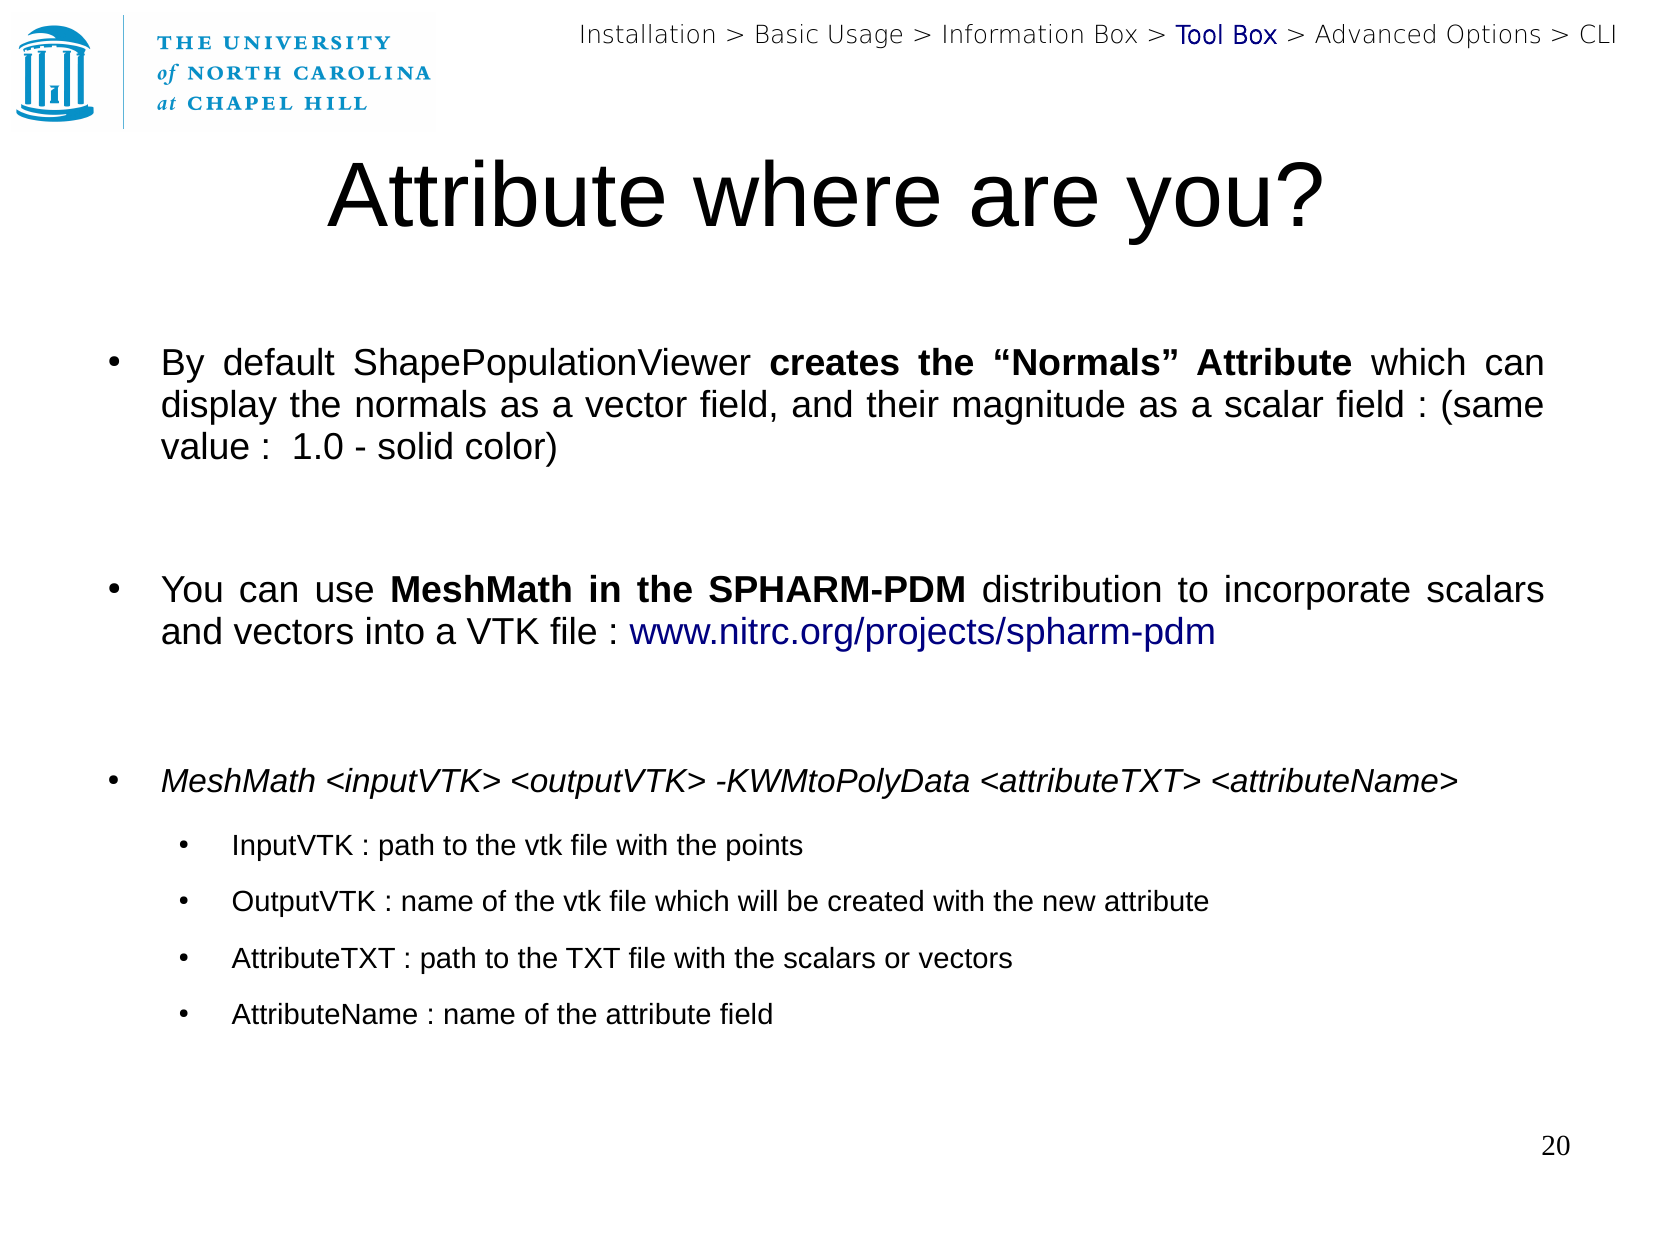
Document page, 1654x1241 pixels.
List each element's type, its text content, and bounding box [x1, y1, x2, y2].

picture [11, 12, 436, 132]
text_box Installation > Basic Usage > Information Box > Tool Box > Advanced Options > CLI [564, 12, 1654, 58]
list By default ShapePopulationViewer creates the “Normals” Attribute which can display the normals as a vector field, and their magnitude as a scalar field : (same value : 1.0 - solid color) You can use MeshMath in the SPHARM-PDM distribution to incorporate scalars and vectors into a VTK file : www.nitrc.org/projects/spharm-pdm MeshMath <inputVTK> <outputVTK> -KWMtoPolyData <attributeTXT> <attributeName> InputVTK : path to the vtk file with the points OutputVTK : name of the vtk file which will be created with the new attribute AttributeTXT : path to the TXT file with the scalars or vectors AttributeName : name of the attribute field [90, 270, 1546, 1129]
title Attribute where are you? [82, 90, 1571, 298]
